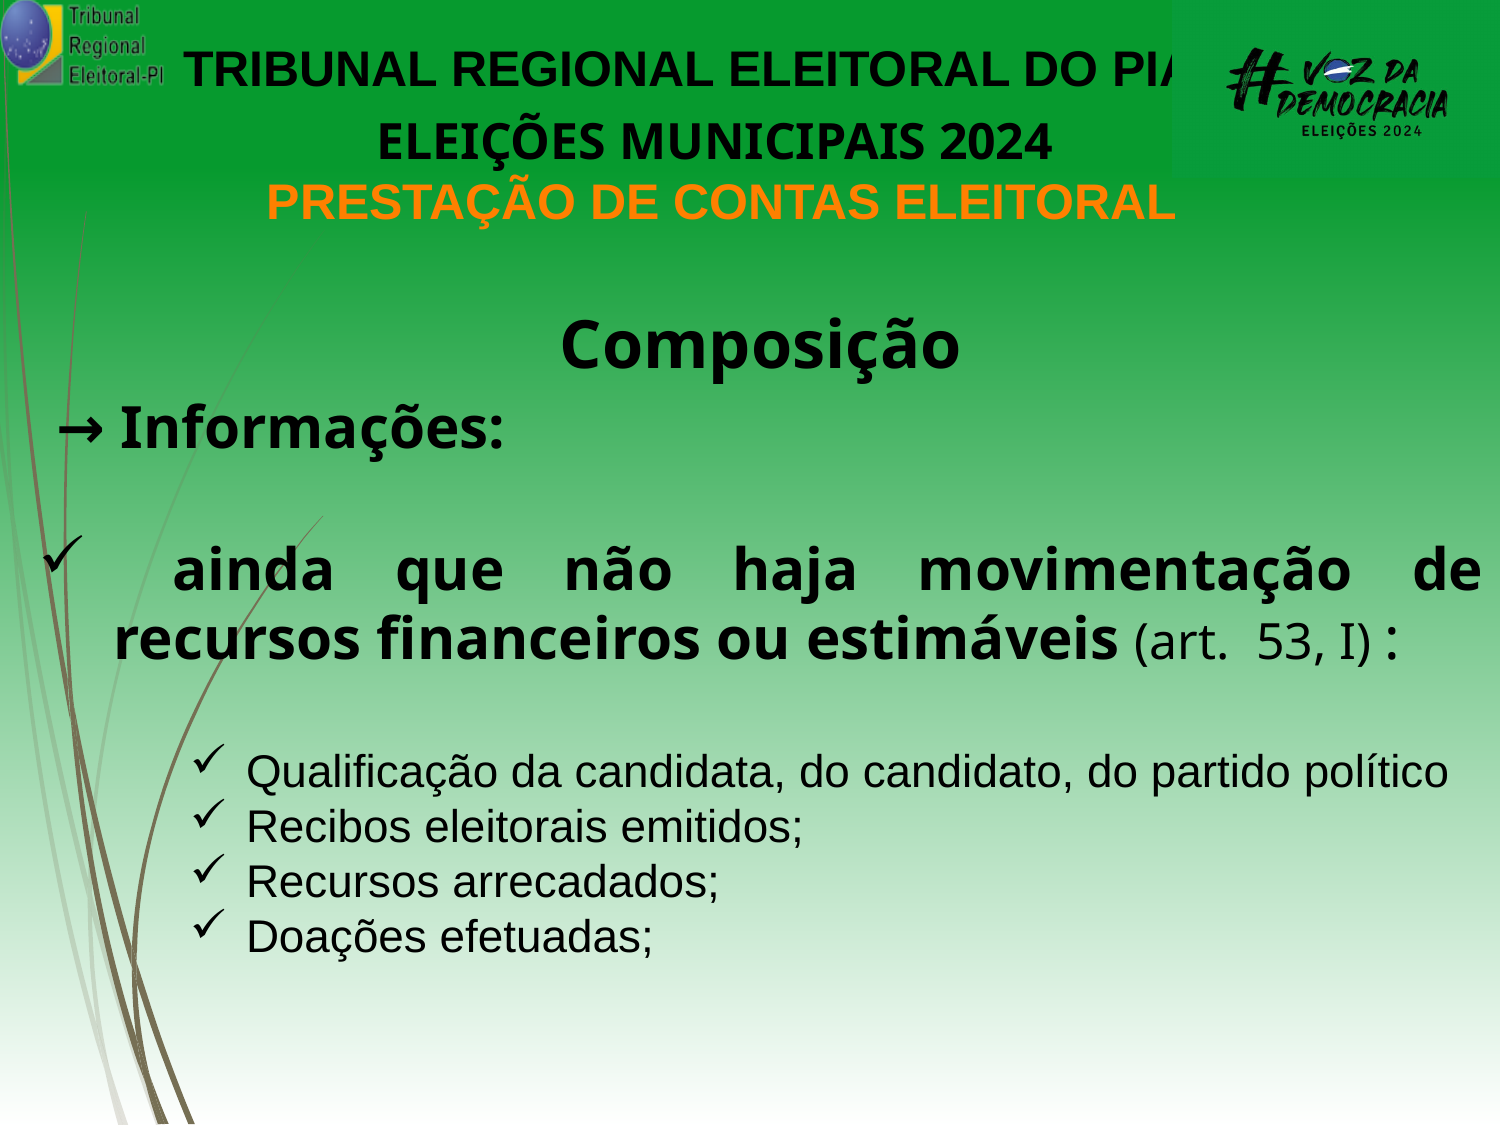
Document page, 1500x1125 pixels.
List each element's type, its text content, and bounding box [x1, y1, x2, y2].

picture [0, 0, 178, 94]
text_box Composição → Informações: ainda que não haja movimentação de recursos financeiros ou estimáveis (art. 53, I) : Qualificação da candidata, do candidato, do partido político Recibos eleitorais emitidos; Recursos arrecadados; Doações efetuadas; [23, 249, 1498, 1099]
picture [1172, 0, 1500, 178]
text_box TRIBUNAL REGIONAL ELEITORAL DO PIAUÍ ELEIÇÕES MUNICIPAIS 2024 PRESTAÇÃO DE CONTAS ELEITORAL [0, 0, 1477, 214]
